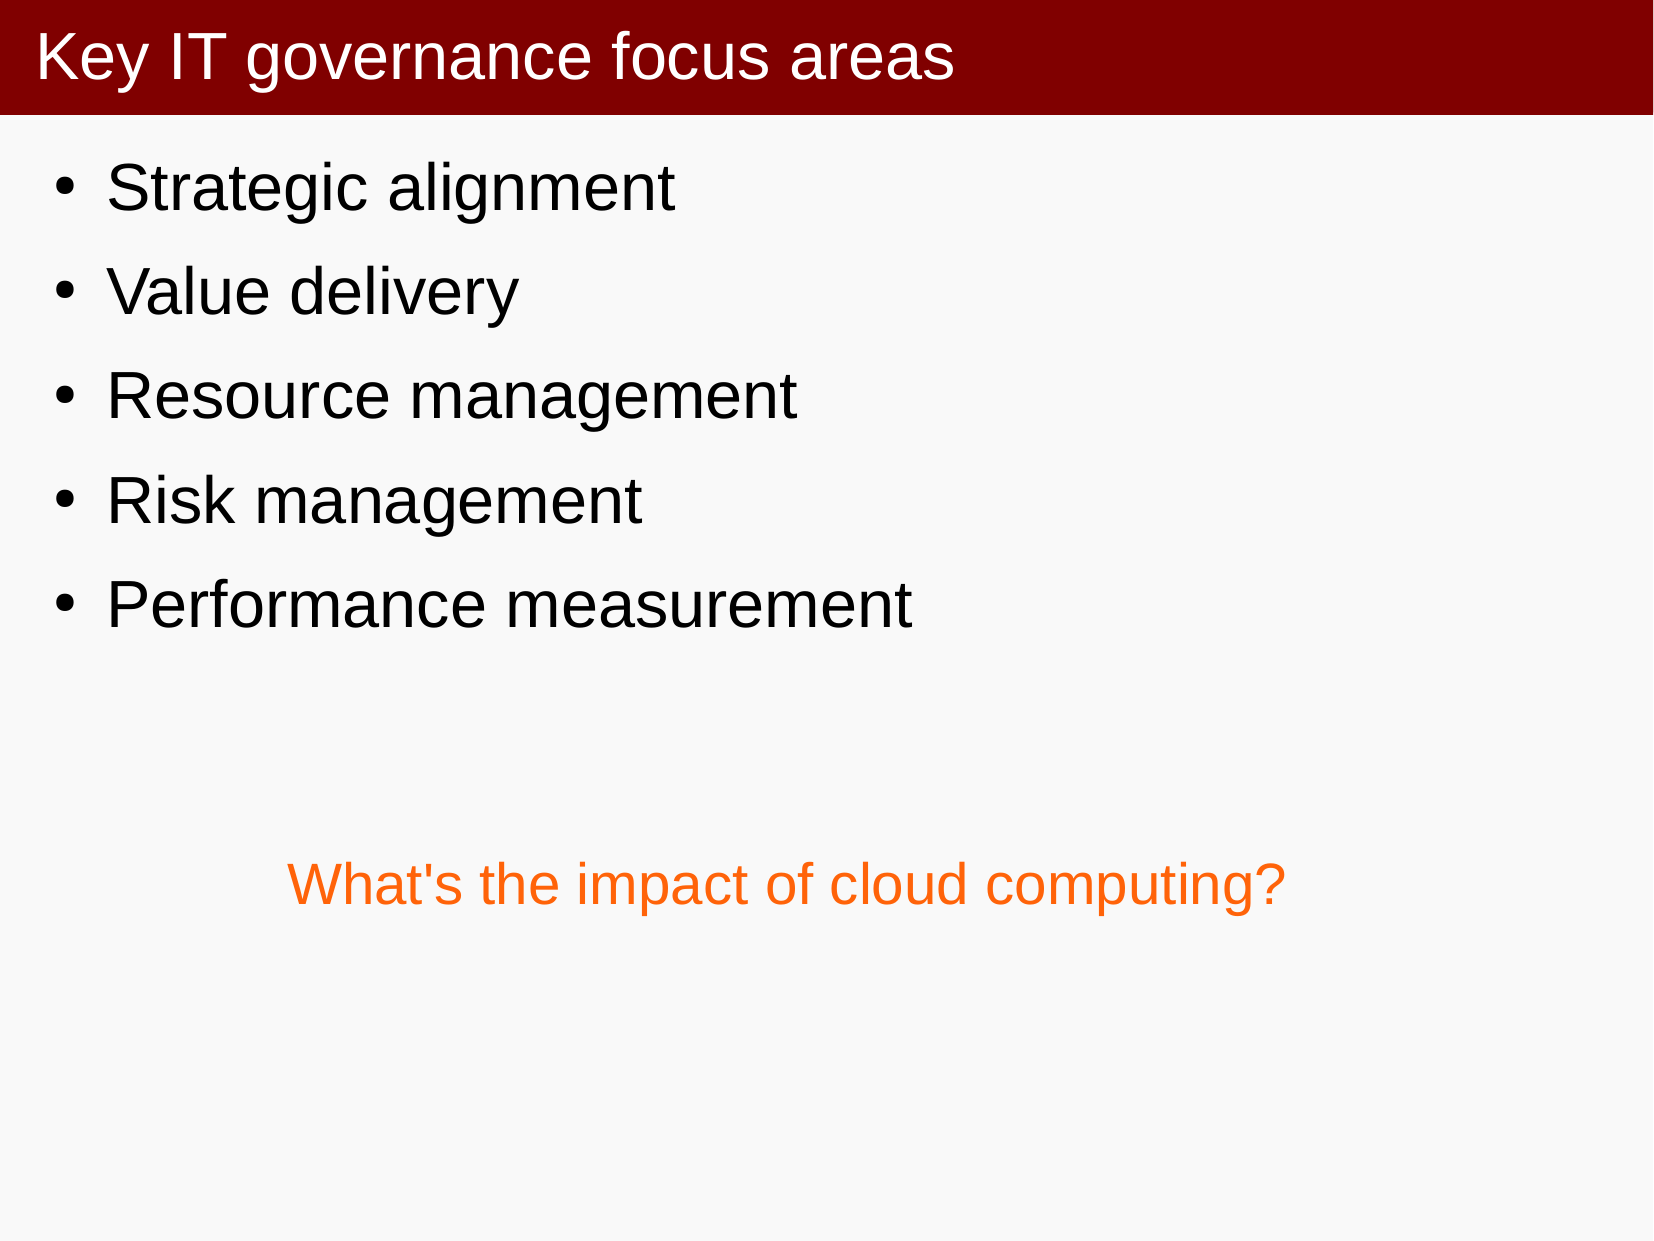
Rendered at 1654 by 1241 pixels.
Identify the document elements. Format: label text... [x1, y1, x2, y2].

list Strategic alignment Value delivery Resource management Risk management Performance measurement [35, 150, 1612, 1201]
text_box What's the impact of cloud computing? [272, 843, 1304, 924]
title Key IT governance focus areas [35, 18, 1524, 94]
